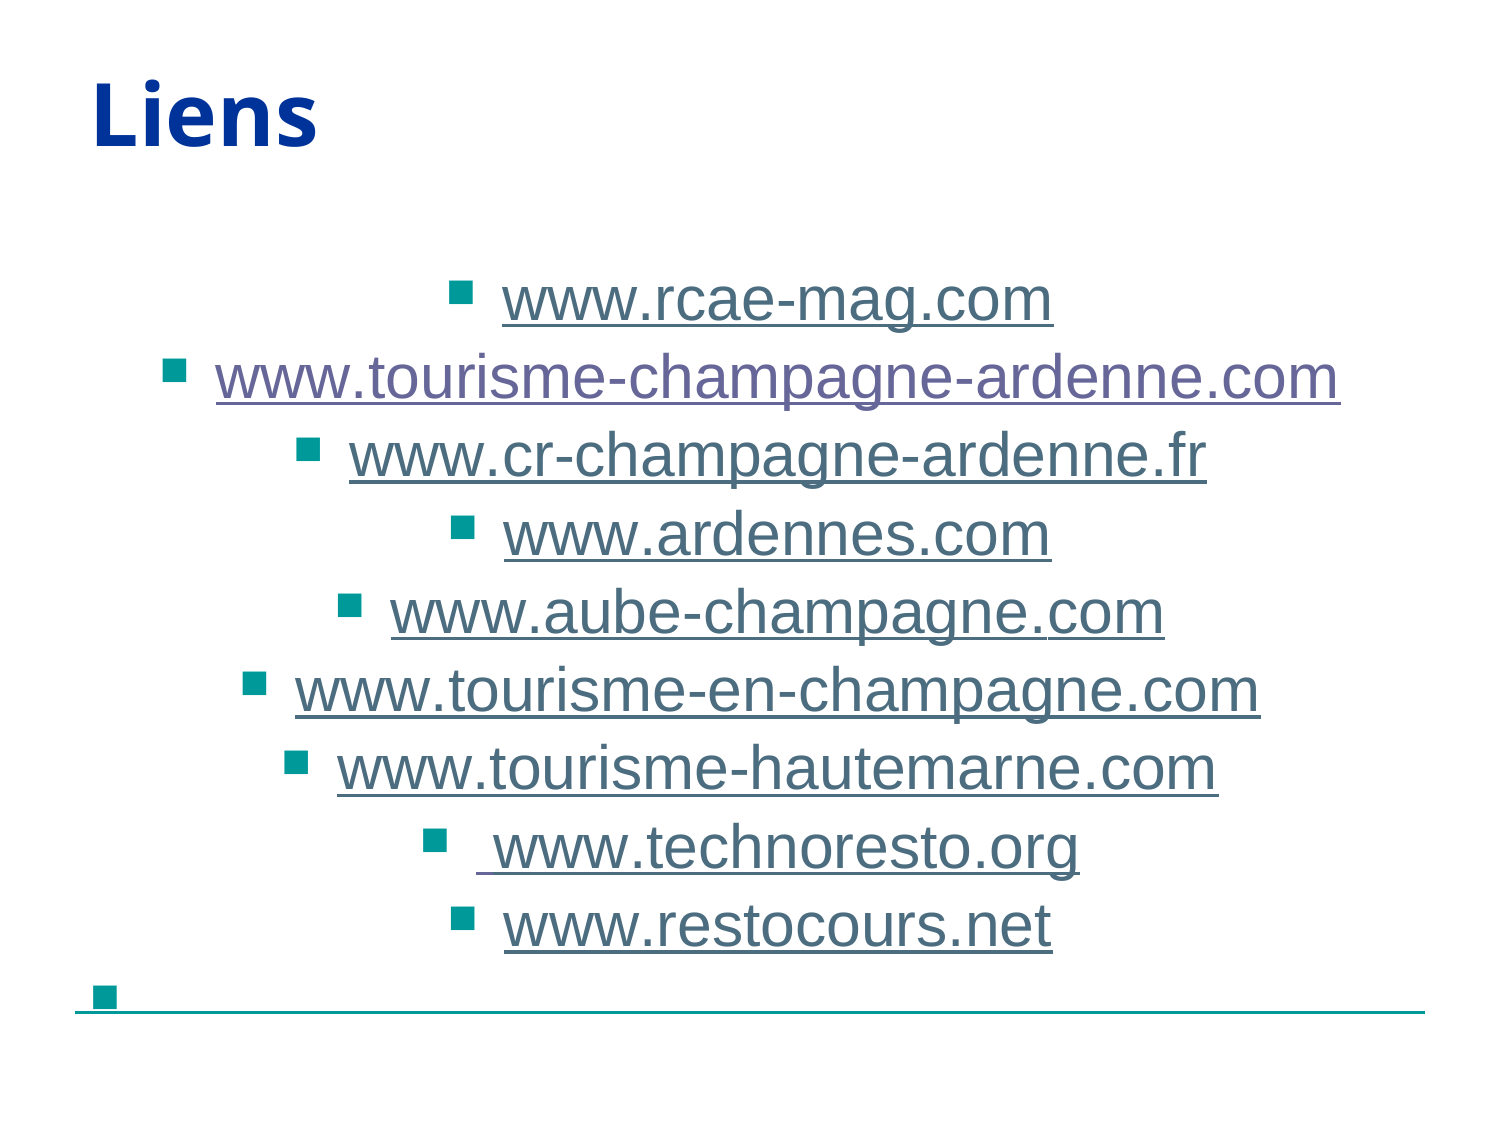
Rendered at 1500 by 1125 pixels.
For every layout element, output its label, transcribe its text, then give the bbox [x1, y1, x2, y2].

title Liens [75, 45, 1426, 233]
list www.rcae-mag.com www.tourisme-champagne-ardenne.com www.cr-champagne-ardenne.fr www.ardennes.com www.aube-champagne.com www.tourisme-en-champagne.com www.tourisme-hautemarne.com www.technoresto.org www.restocours.net [75, 262, 1426, 1125]
